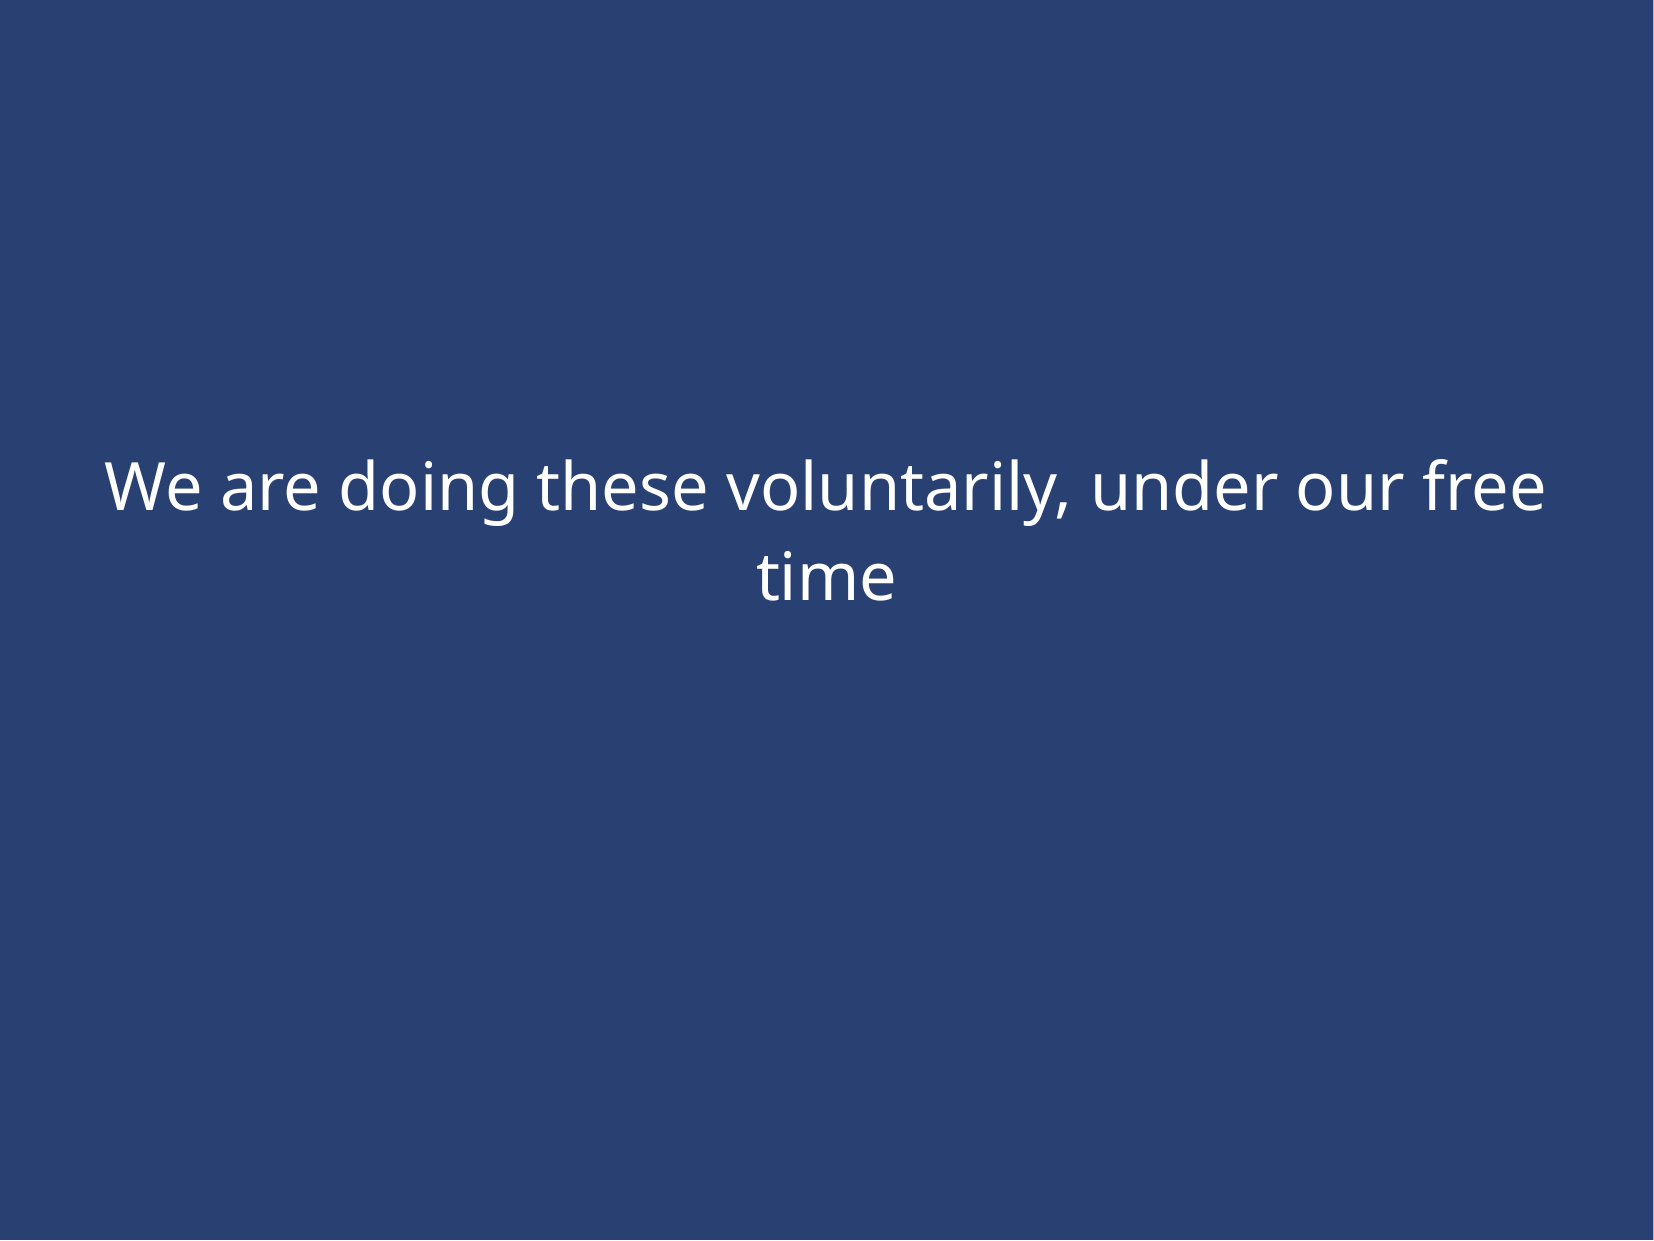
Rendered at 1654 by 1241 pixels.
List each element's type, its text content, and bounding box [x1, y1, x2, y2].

subtitle We are doing these voluntarily, under our free time [82, 49, 1571, 1109]
